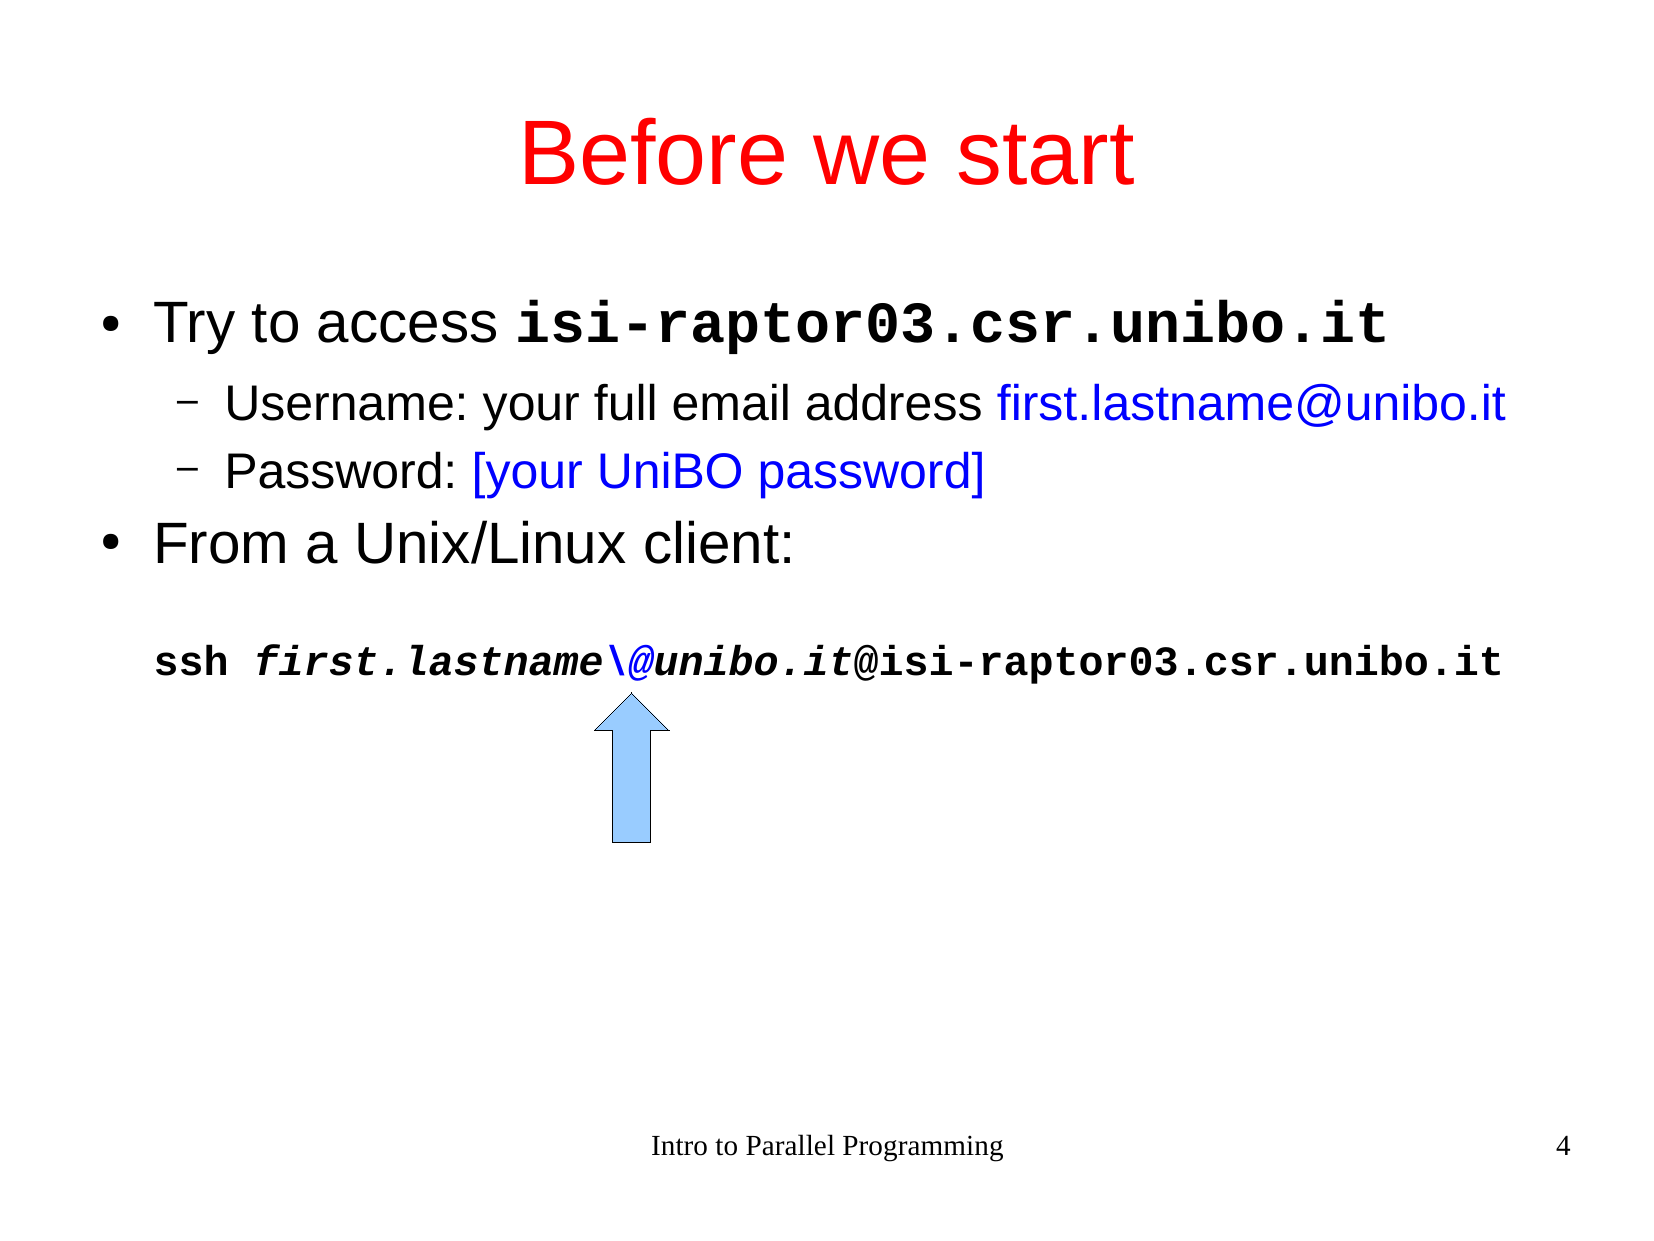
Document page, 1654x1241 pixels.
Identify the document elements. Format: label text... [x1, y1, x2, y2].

list Try to access isi-raptor03.csr.unibo.it Username: your full email address first.lastname@unibo.it Password: [your UniBO password] From a Unix/Linux client: ssh first.lastname\@unibo.it@isi-raptor03.csr.unibo.it [82, 290, 1571, 1109]
text_box [594, 692, 670, 843]
title Before we start [82, 49, 1571, 257]
